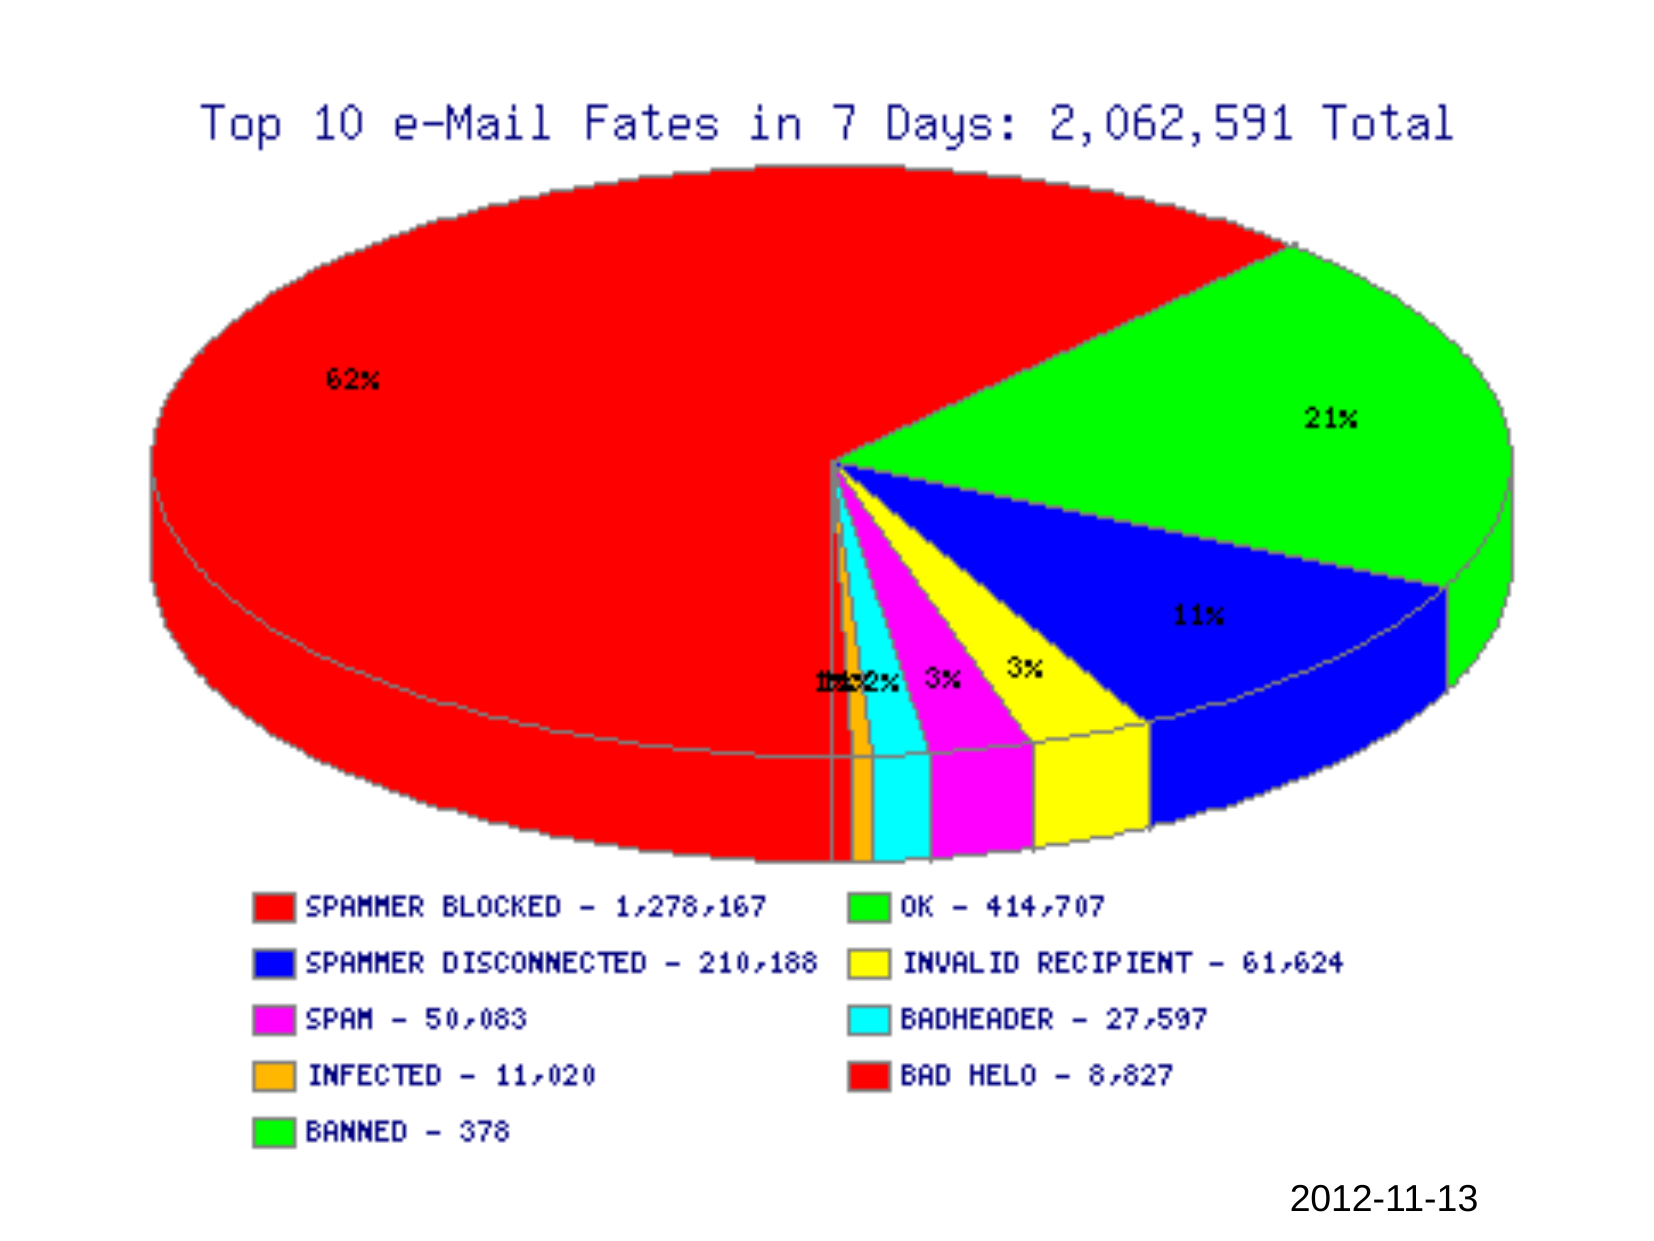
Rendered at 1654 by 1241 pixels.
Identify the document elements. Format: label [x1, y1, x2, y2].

picture [120, 74, 1546, 1171]
